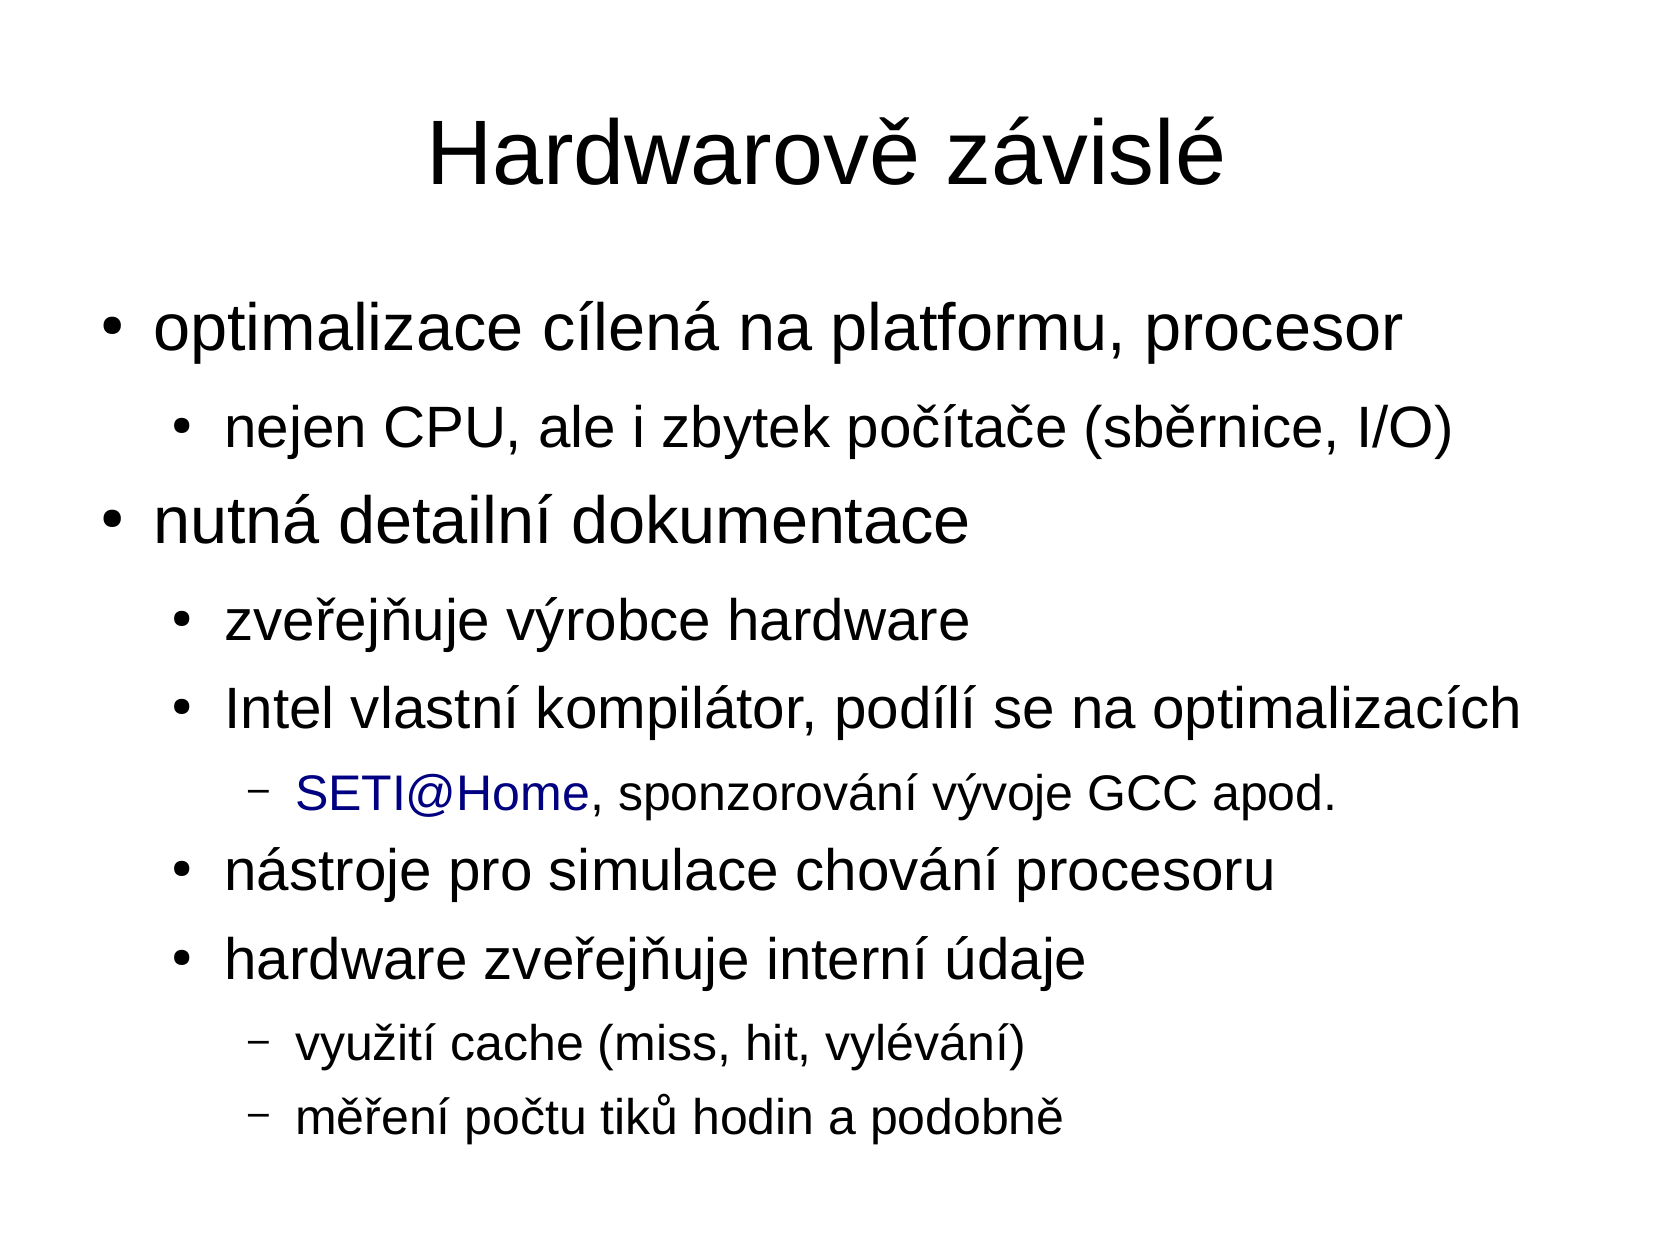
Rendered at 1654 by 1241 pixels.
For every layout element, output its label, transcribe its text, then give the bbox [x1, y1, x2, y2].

title Hardwarově závislé [82, 56, 1571, 250]
list optimalizace cílená na platformu, procesor nejen CPU, ale i zbytek počítače (sběrnice, I/O) nutná detailní dokumentace zveřejňuje výrobce hardware Intel vlastní kompilátor, podílí se na optimalizacích SETI@Home, sponzorování vývoje GCC apod. nástroje pro simulace chování procesoru hardware zveřejňuje interní údaje využití cache (miss, hit, vylévání) měření počtu tiků hodin a podobně [82, 290, 1571, 1145]
